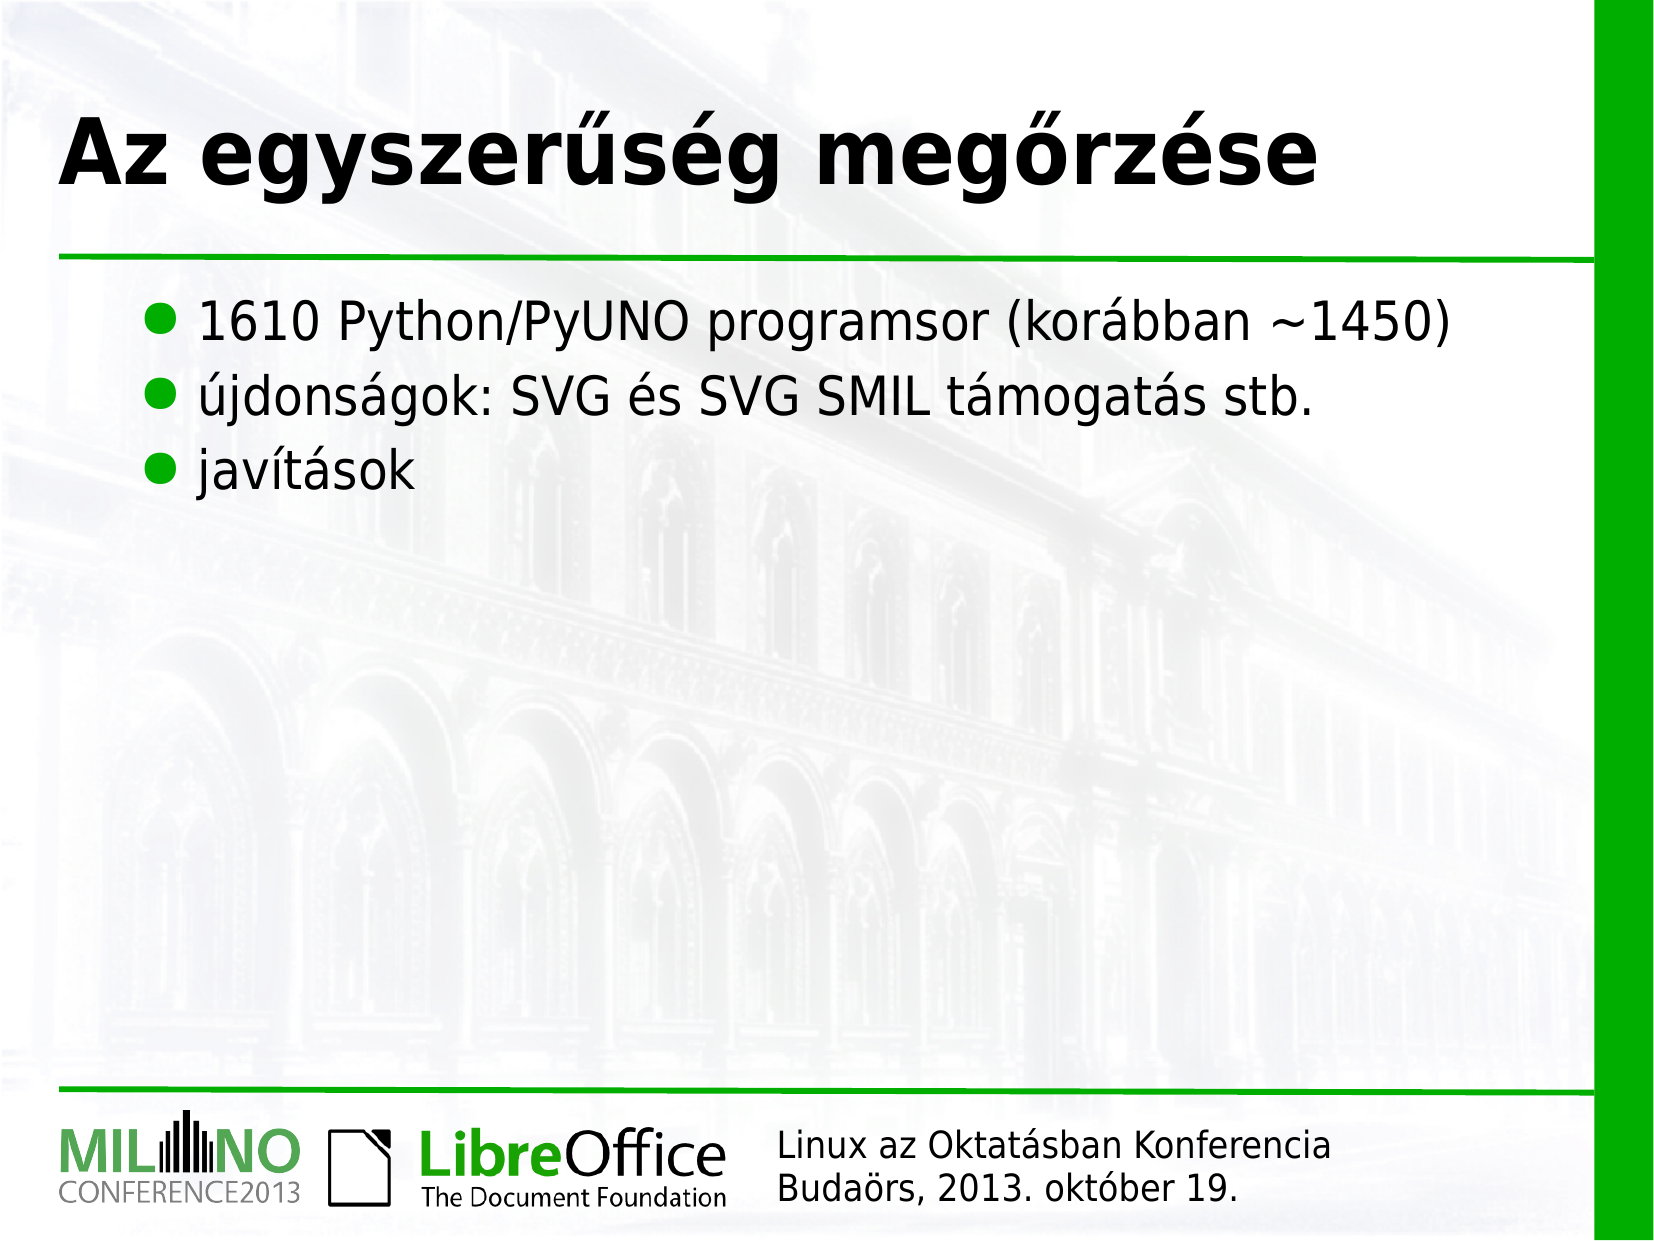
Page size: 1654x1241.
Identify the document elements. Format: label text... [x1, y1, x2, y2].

list 1610 Python/PyUNO programsor (korábban ~1450) újdonságok: SVG és SVG SMIL támogatás stb. javítások [35, 290, 1524, 1010]
picture [1, 0, 1594, 1241]
title Az egyszerűség megőrzése [59, 49, 1548, 257]
